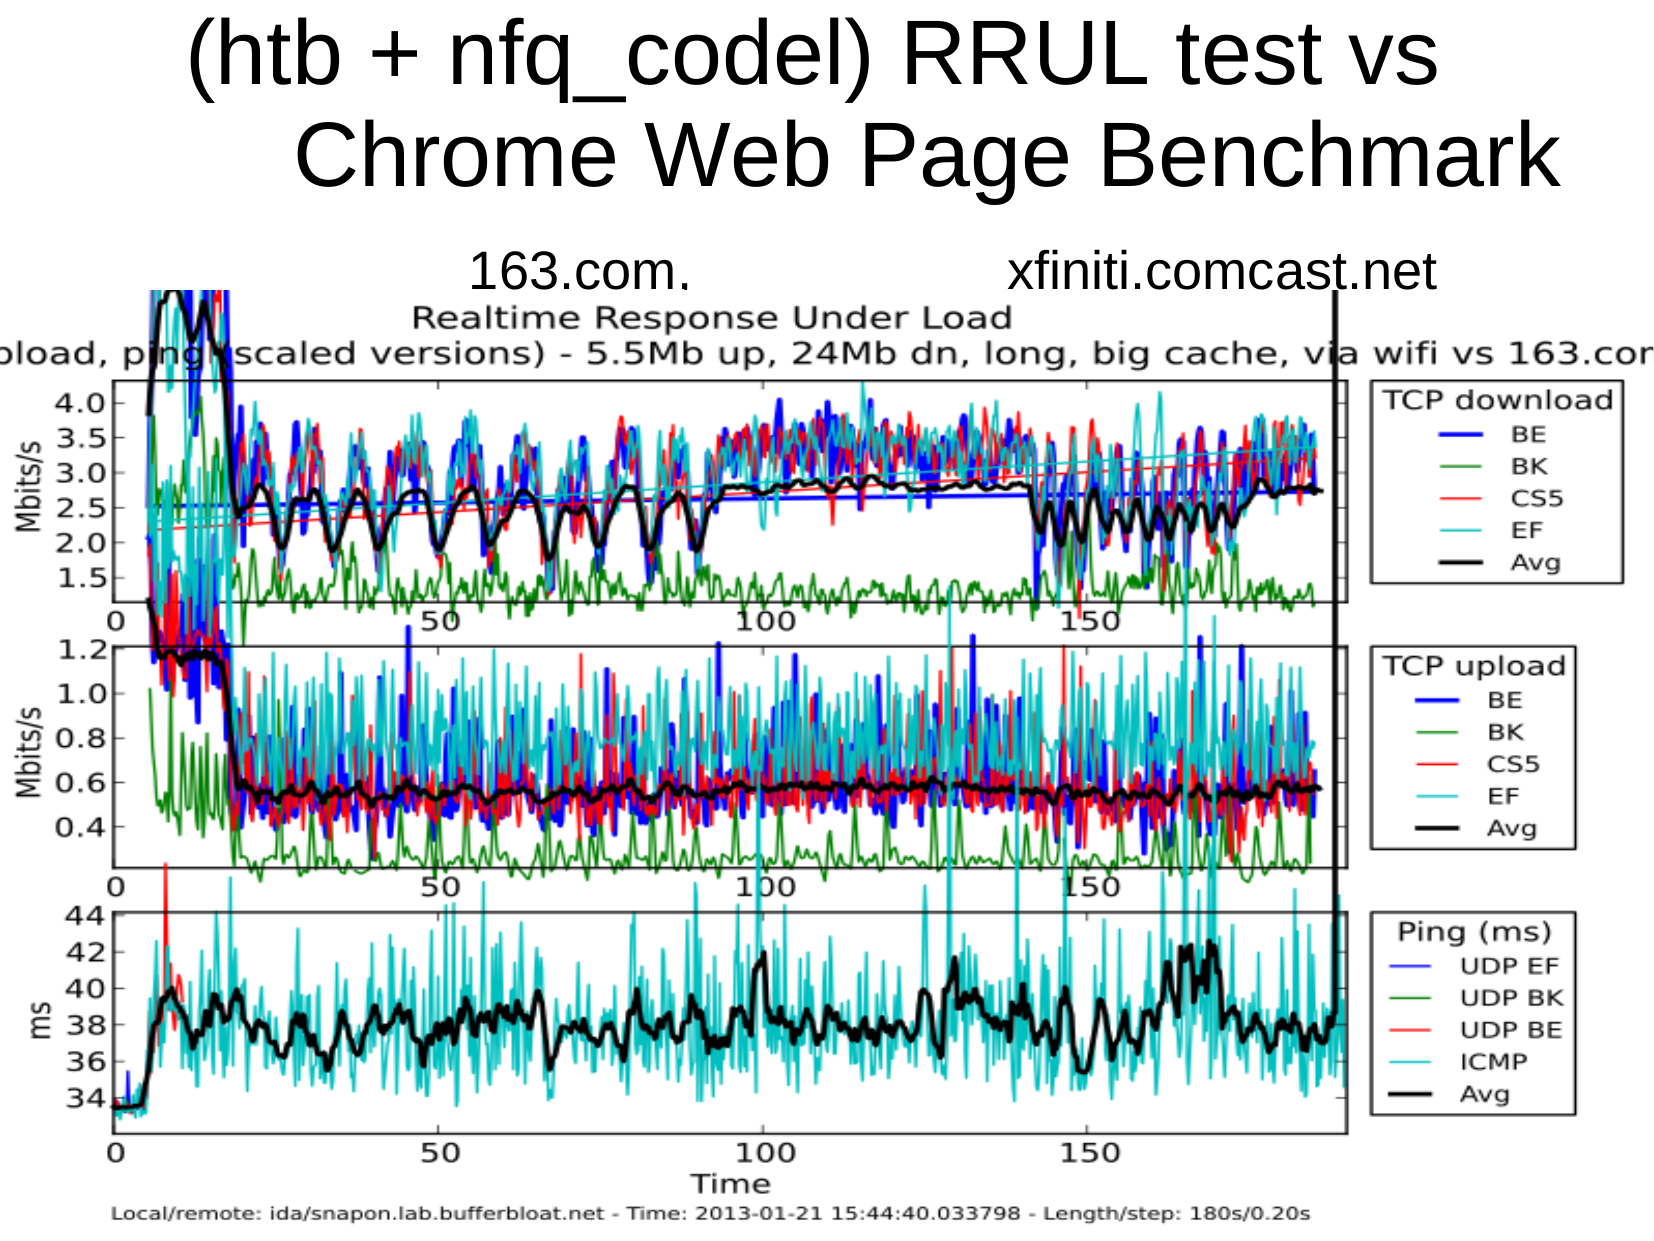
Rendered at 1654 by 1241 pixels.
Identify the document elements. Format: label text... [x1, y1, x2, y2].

title (htb + nfq_codel) RRUL test vs Chrome Web Page Benchmark 163.com, xfiniti.comcast.net [82, 0, 1571, 290]
picture [0, 290, 1654, 1241]
